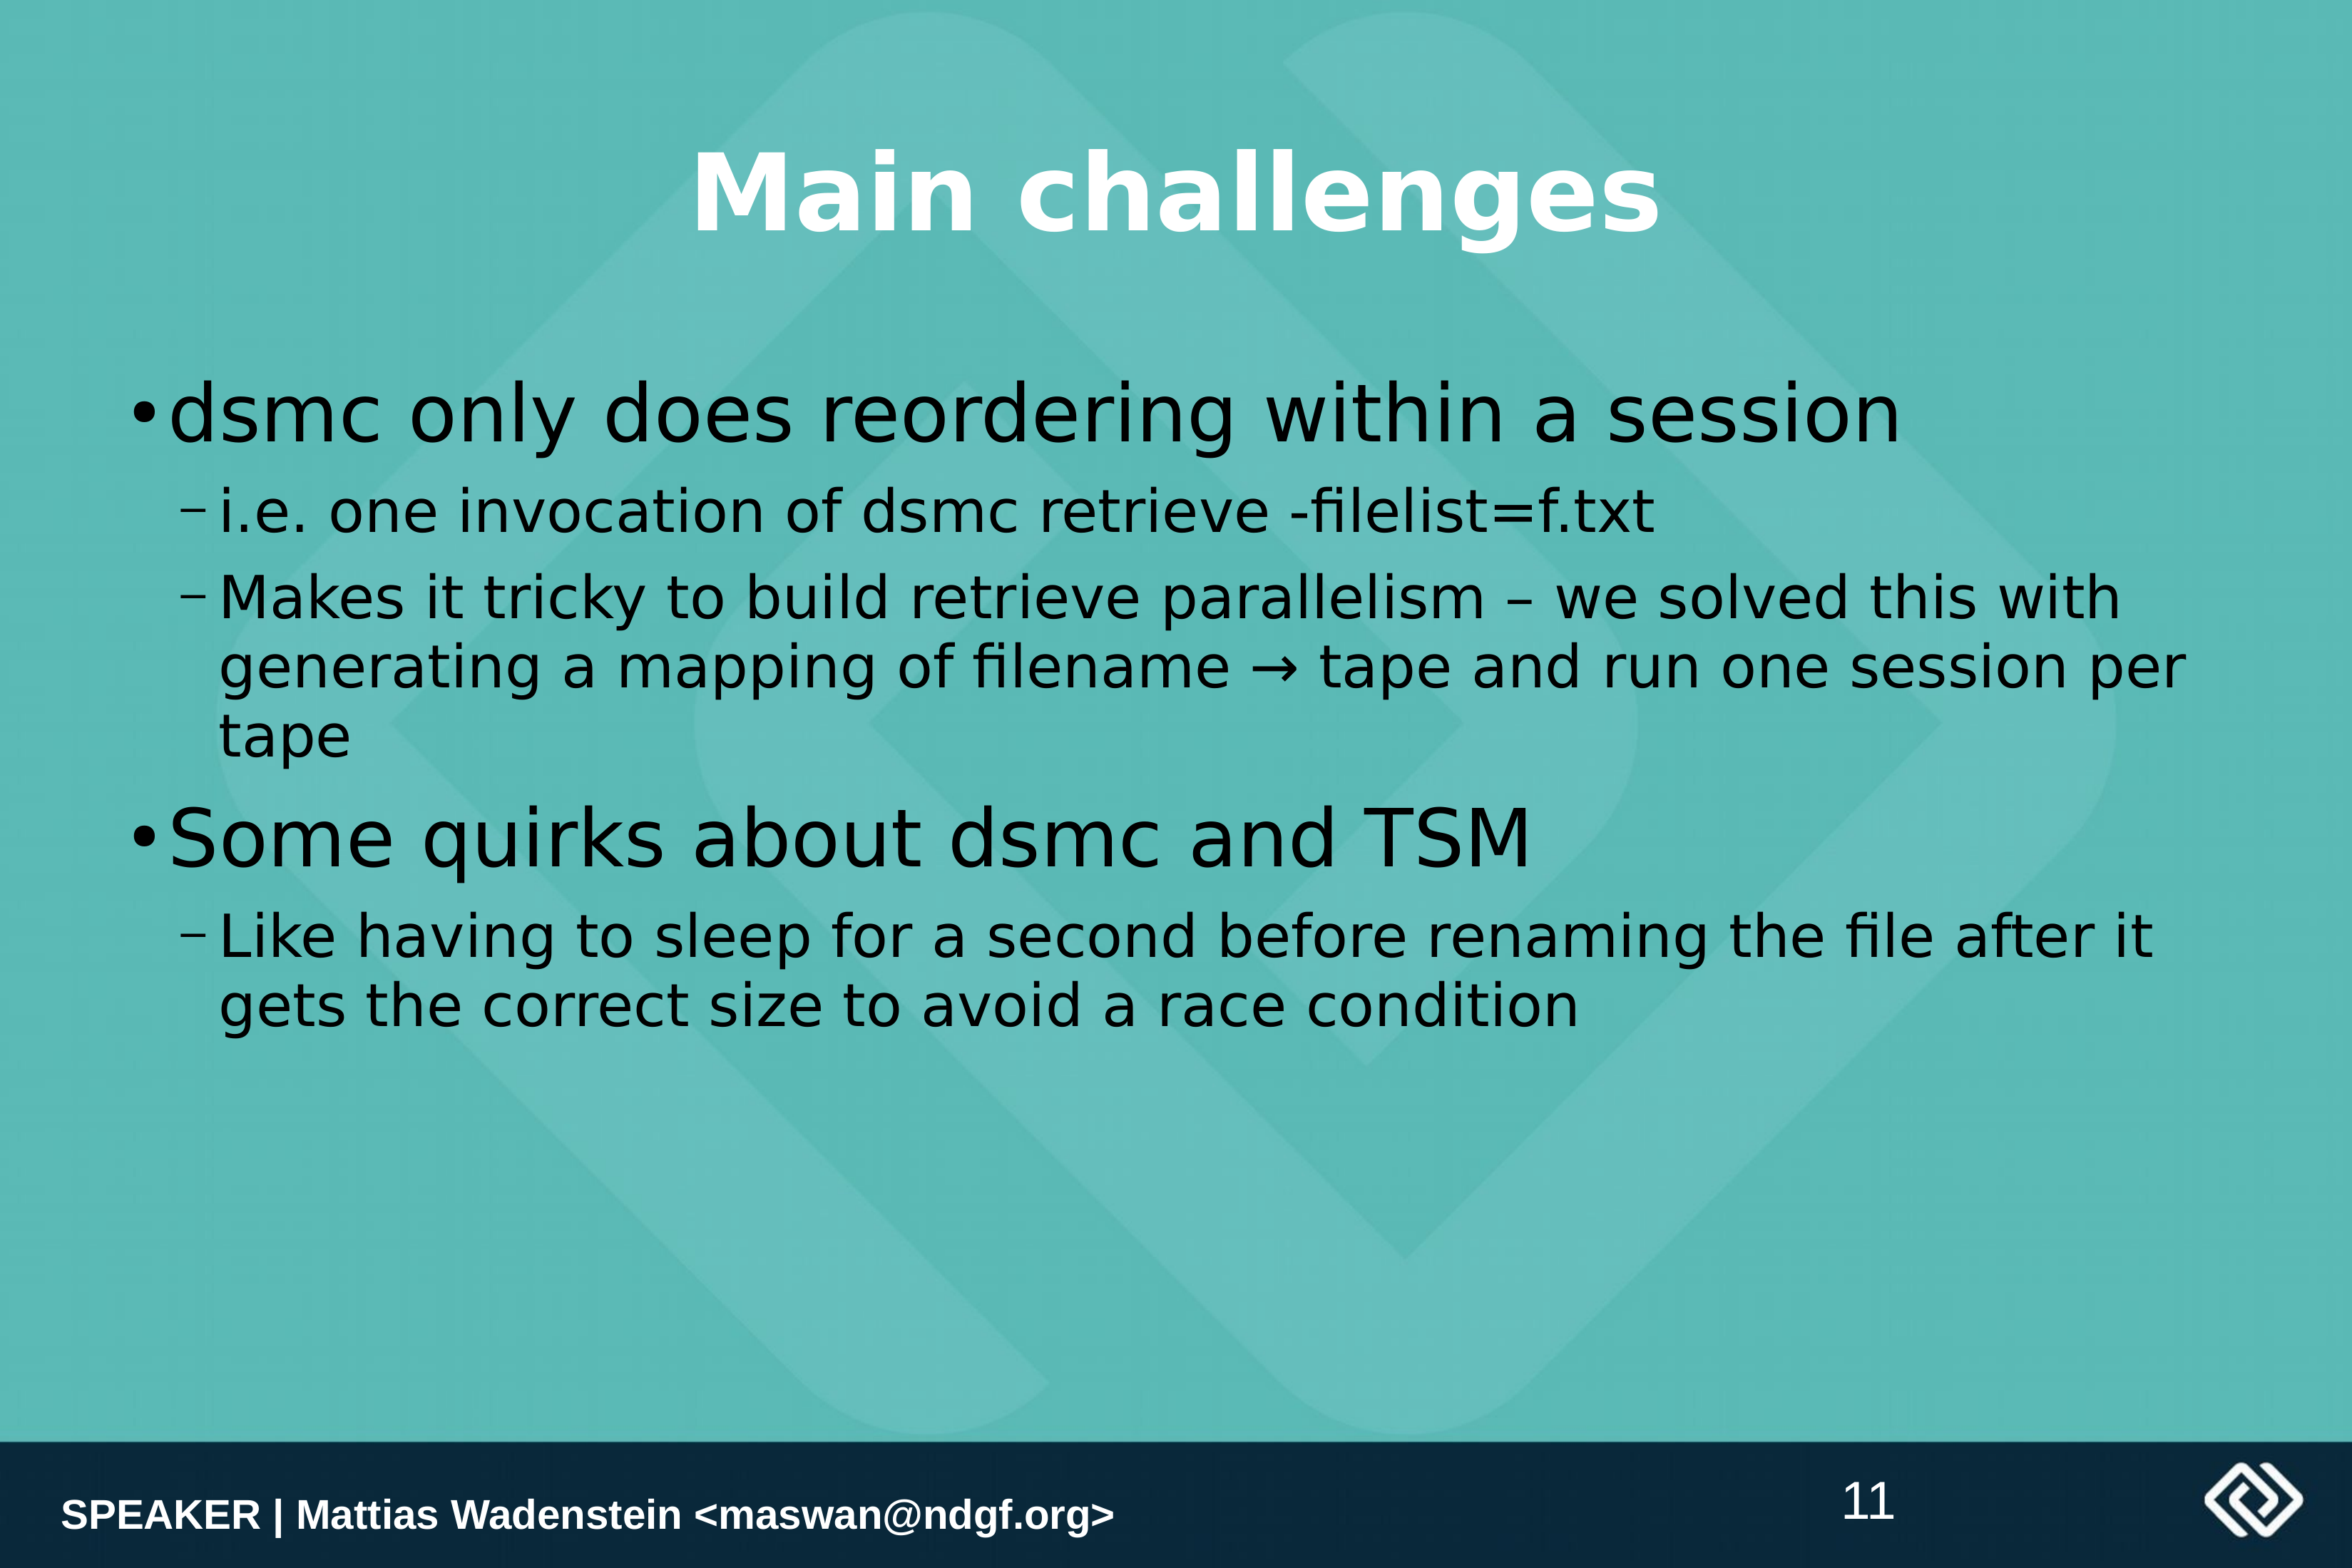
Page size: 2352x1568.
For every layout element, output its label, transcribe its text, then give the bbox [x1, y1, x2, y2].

title Main challenges [117, 62, 2234, 324]
picture [0, 0, 2352, 1442]
picture [0, 1445, 2352, 1568]
list dsmc only does reordering within a session i.e. one invocation of dsmc retrieve -filelist=f.txt Makes it tricky to build retrieve parallelism – we solved this with generating a mapping of filename → tape and run one session per tape Some quirks about dsmc and TSM Like having to sleep for a second before renaming the file after it gets the correct size to avoid a race condition [117, 367, 2234, 1276]
